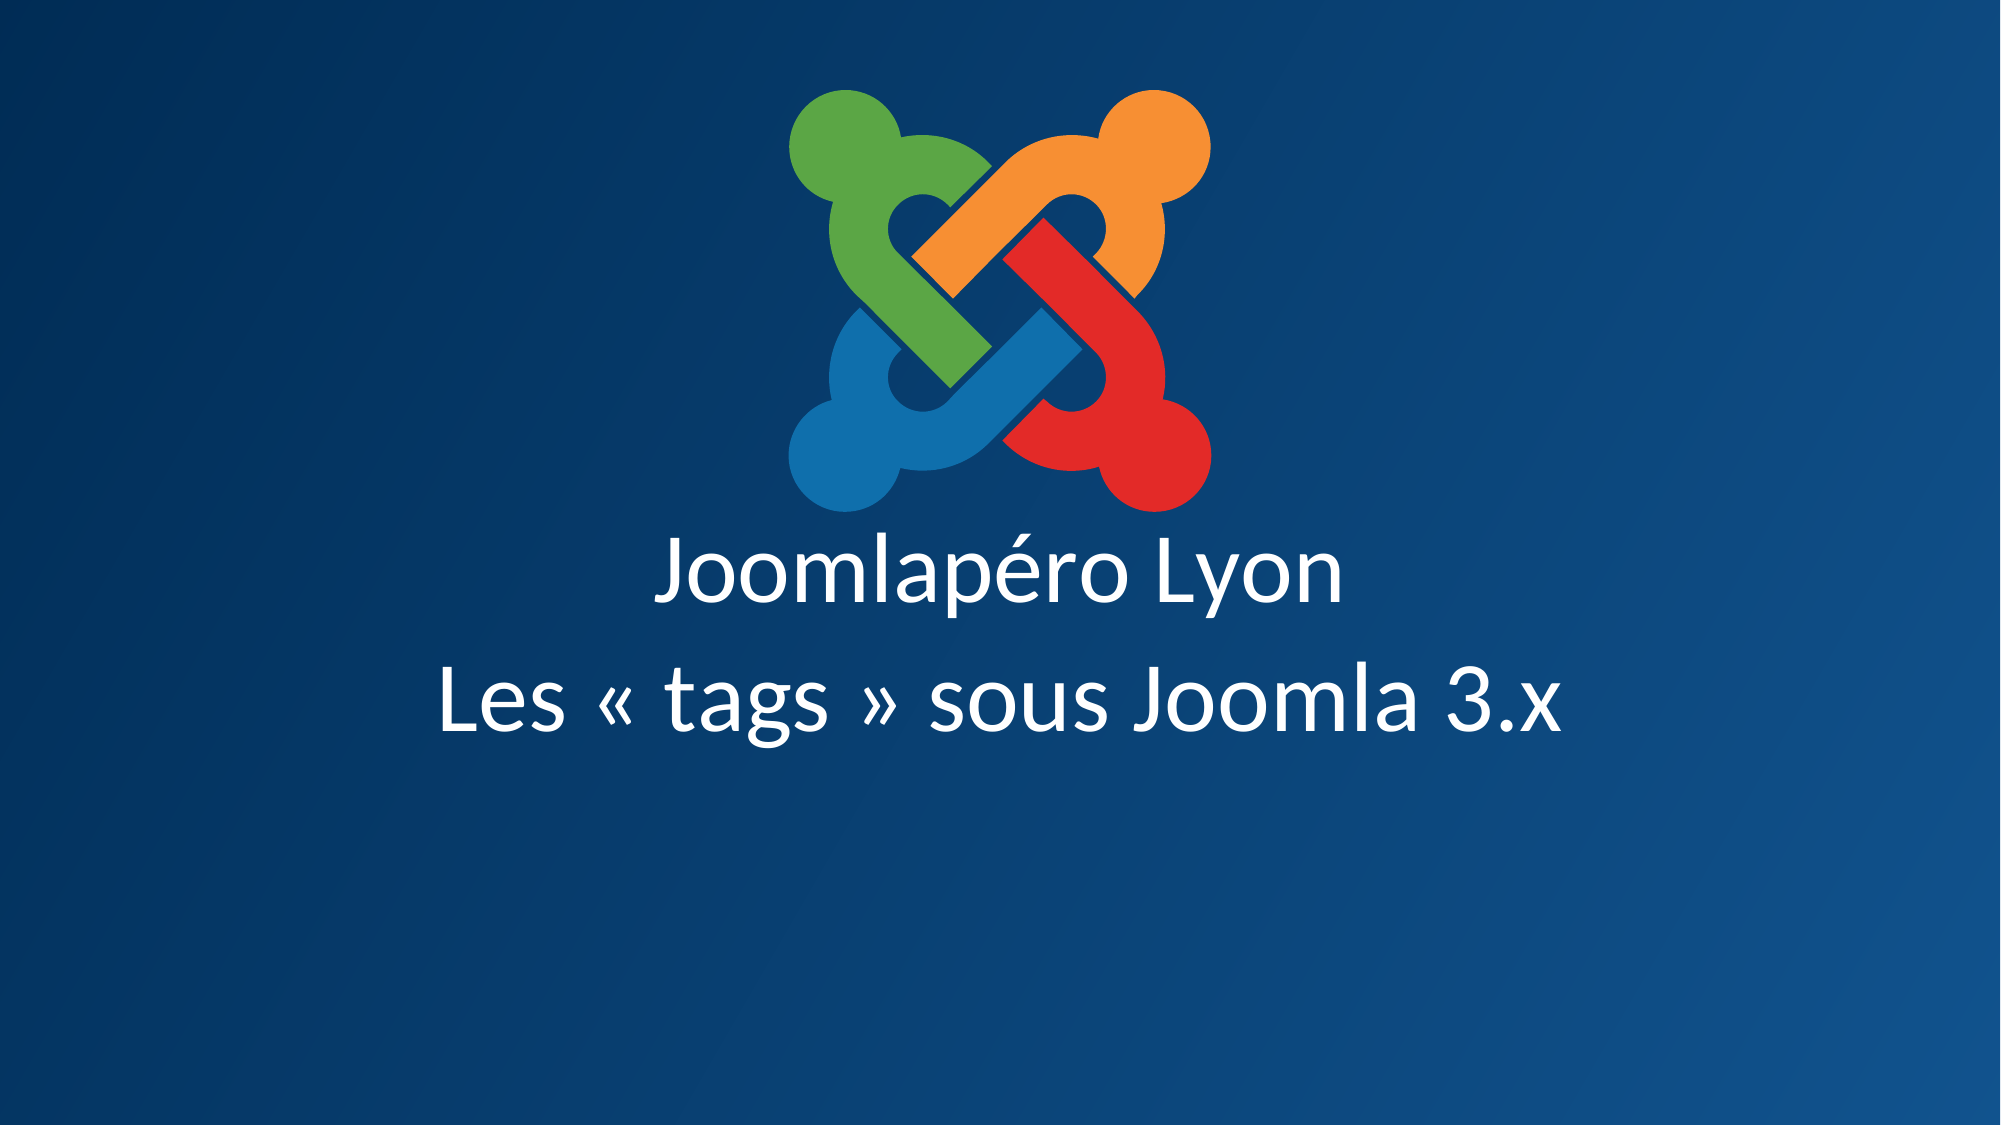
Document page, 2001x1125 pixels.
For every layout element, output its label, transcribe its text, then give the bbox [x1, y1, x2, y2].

subtitle Joomlapéro Lyon Les « tags » sous Joomla 3.x [137, 59, 1863, 1069]
